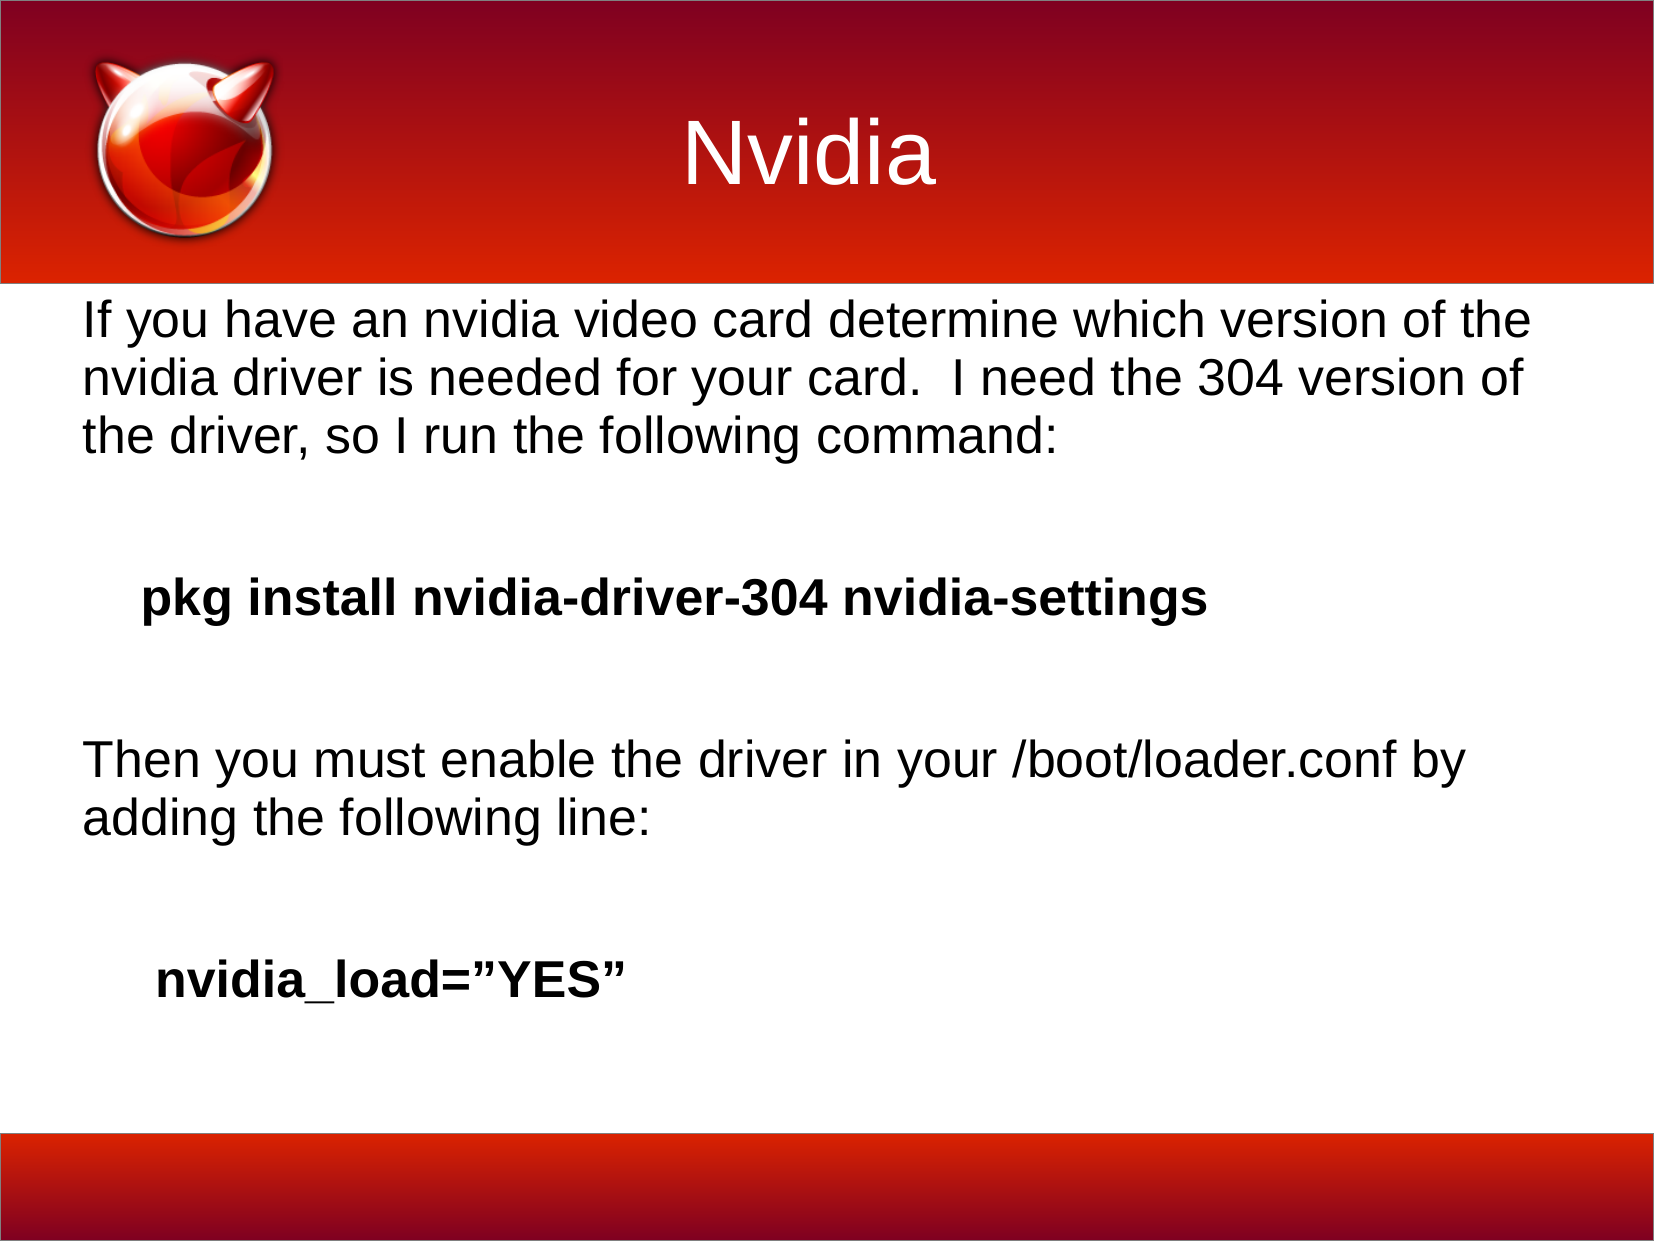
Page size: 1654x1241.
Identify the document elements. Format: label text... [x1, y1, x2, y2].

list If you have an nvidia video card determine which version of the nvidia driver is needed for your card. I need the 304 version of the driver, so I run the following command: pkg install nvidia-driver-304 nvidia-settings Then you must enable the driver in your /boot/loader.conf by adding the following line: nvidia_load=”YES” [82, 290, 1538, 1010]
title Nvidia [82, 49, 1536, 257]
